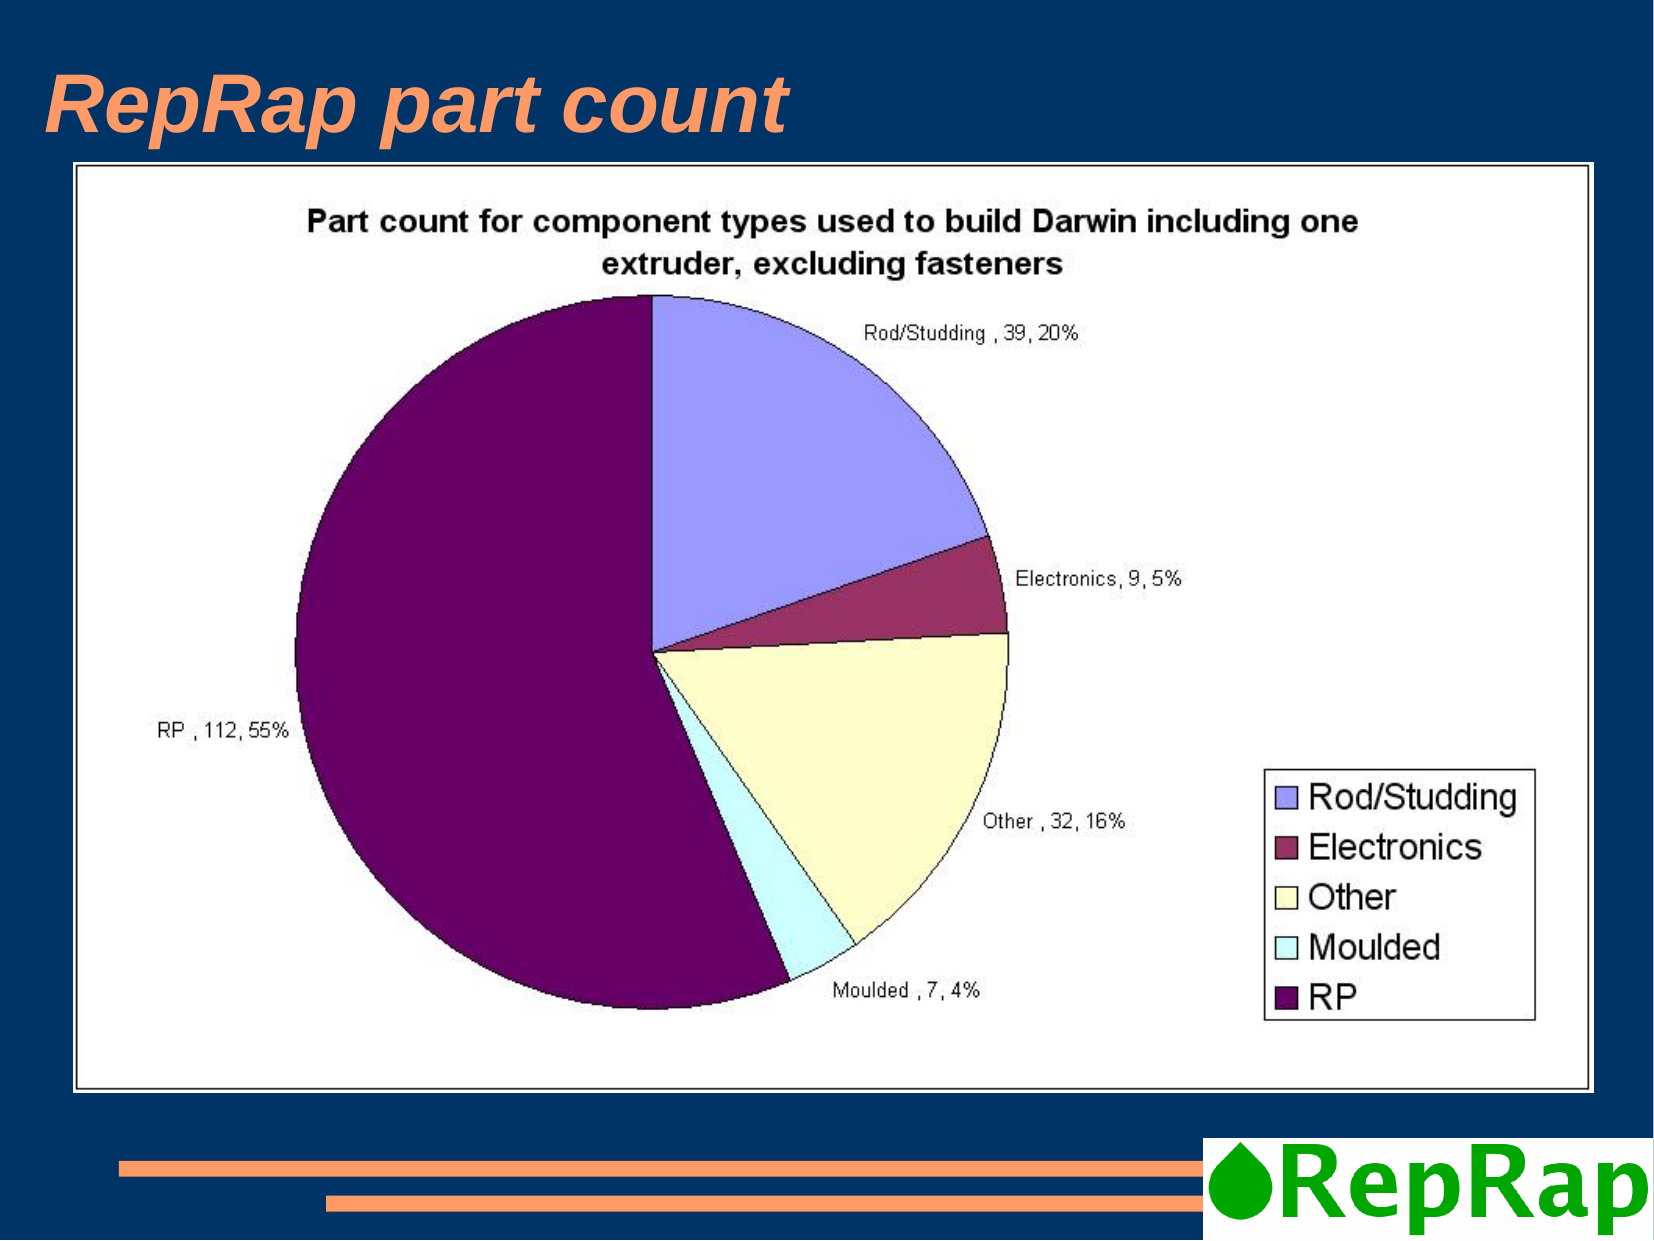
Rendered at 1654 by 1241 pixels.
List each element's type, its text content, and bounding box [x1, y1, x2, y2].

picture [1203, 1138, 1654, 1241]
title RepRap part count [44, 0, 1574, 208]
picture [73, 162, 1594, 1093]
